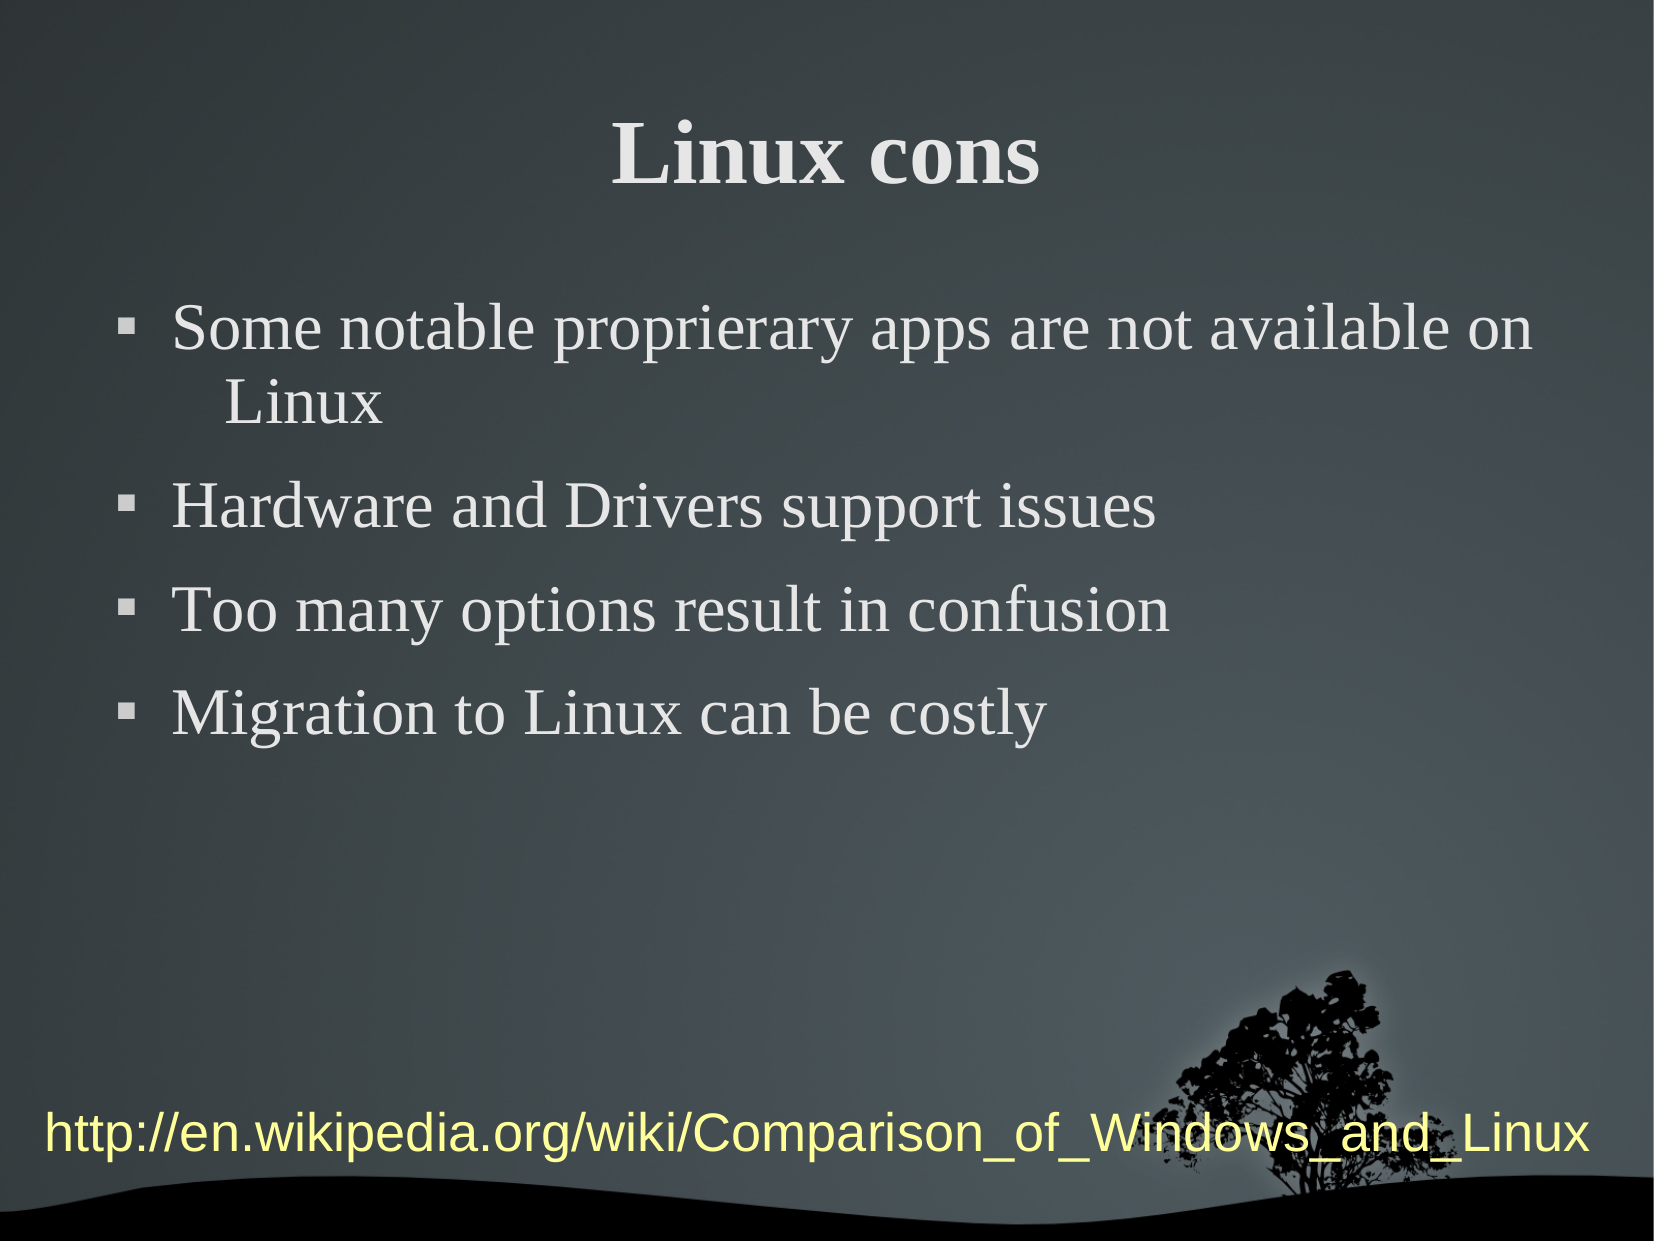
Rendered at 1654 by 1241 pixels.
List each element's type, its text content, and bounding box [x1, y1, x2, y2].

text_box http://en.wikipedia.org/wiki/Comparison_of_Windows_and_Linux [29, 1094, 1625, 1171]
picture [0, 0, 1654, 1241]
list Some notable proprierary apps are not available on Linux Hardware and Drivers support issues Too many options result in confusion Migration to Linux can be costly [82, 290, 1571, 1094]
title Linux cons [82, 49, 1571, 257]
